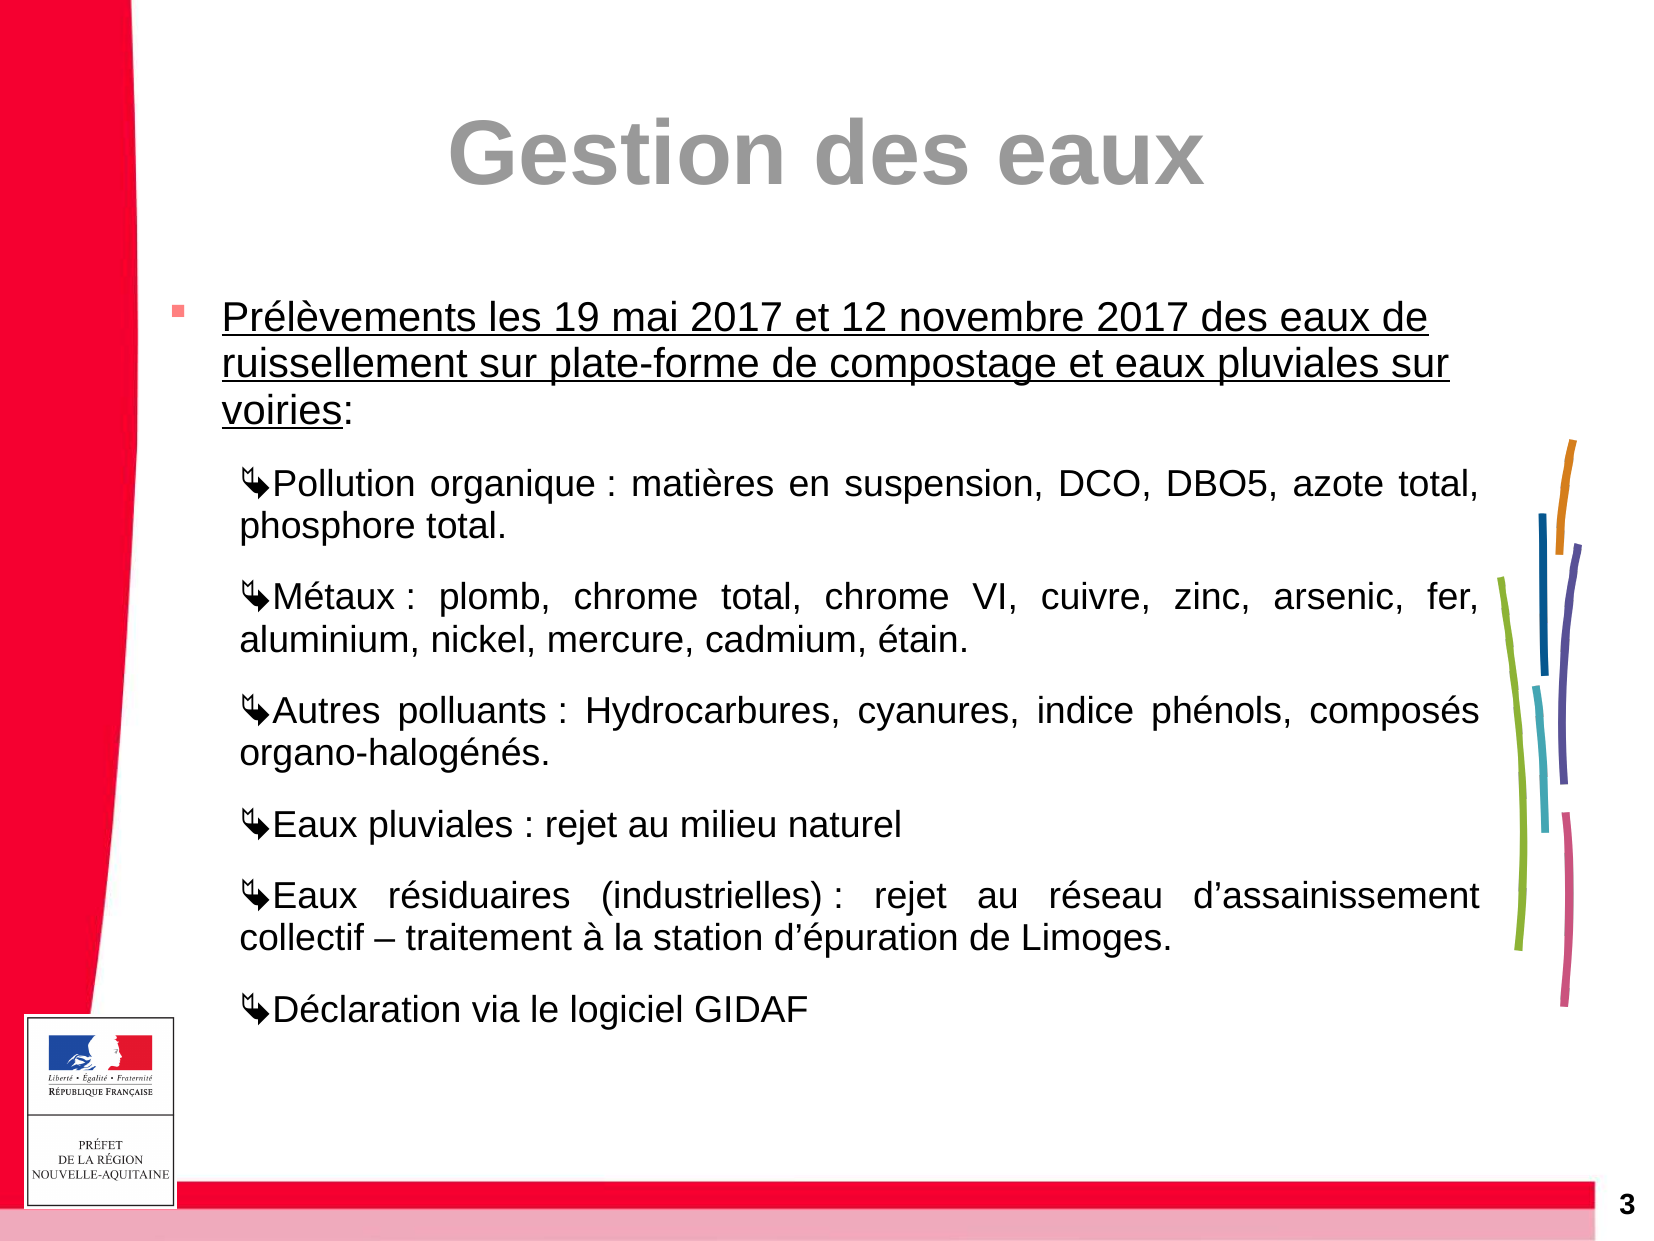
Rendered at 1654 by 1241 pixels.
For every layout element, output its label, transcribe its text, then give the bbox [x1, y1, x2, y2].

picture [0, 0, 1654, 1241]
title Gestion des eaux [82, 49, 1571, 257]
list Prélèvements les 19 mai 2017 et 12 novembre 2017 des eaux de ruissellement sur plate-forme de compostage et eaux pluviales sur voiries: Pollution organique : matières en suspension, DCO, DBO5, azote total, phosphore total. Métaux : plomb, chrome total, chrome VI, cuivre, zinc, arsenic, fer, aluminium, nickel, mercure, cadmium, étain. Autres polluants : Hydrocarbures, cyanures, indice phénols, composés organo-halogénés. Eaux pluviales : rejet au milieu naturel Eaux résiduaires (industrielles) : rejet au réseau d’assainissement collectif – traitement à la station d’épuration de Limoges. Déclaration via le logiciel GIDAF [150, 293, 1481, 1113]
